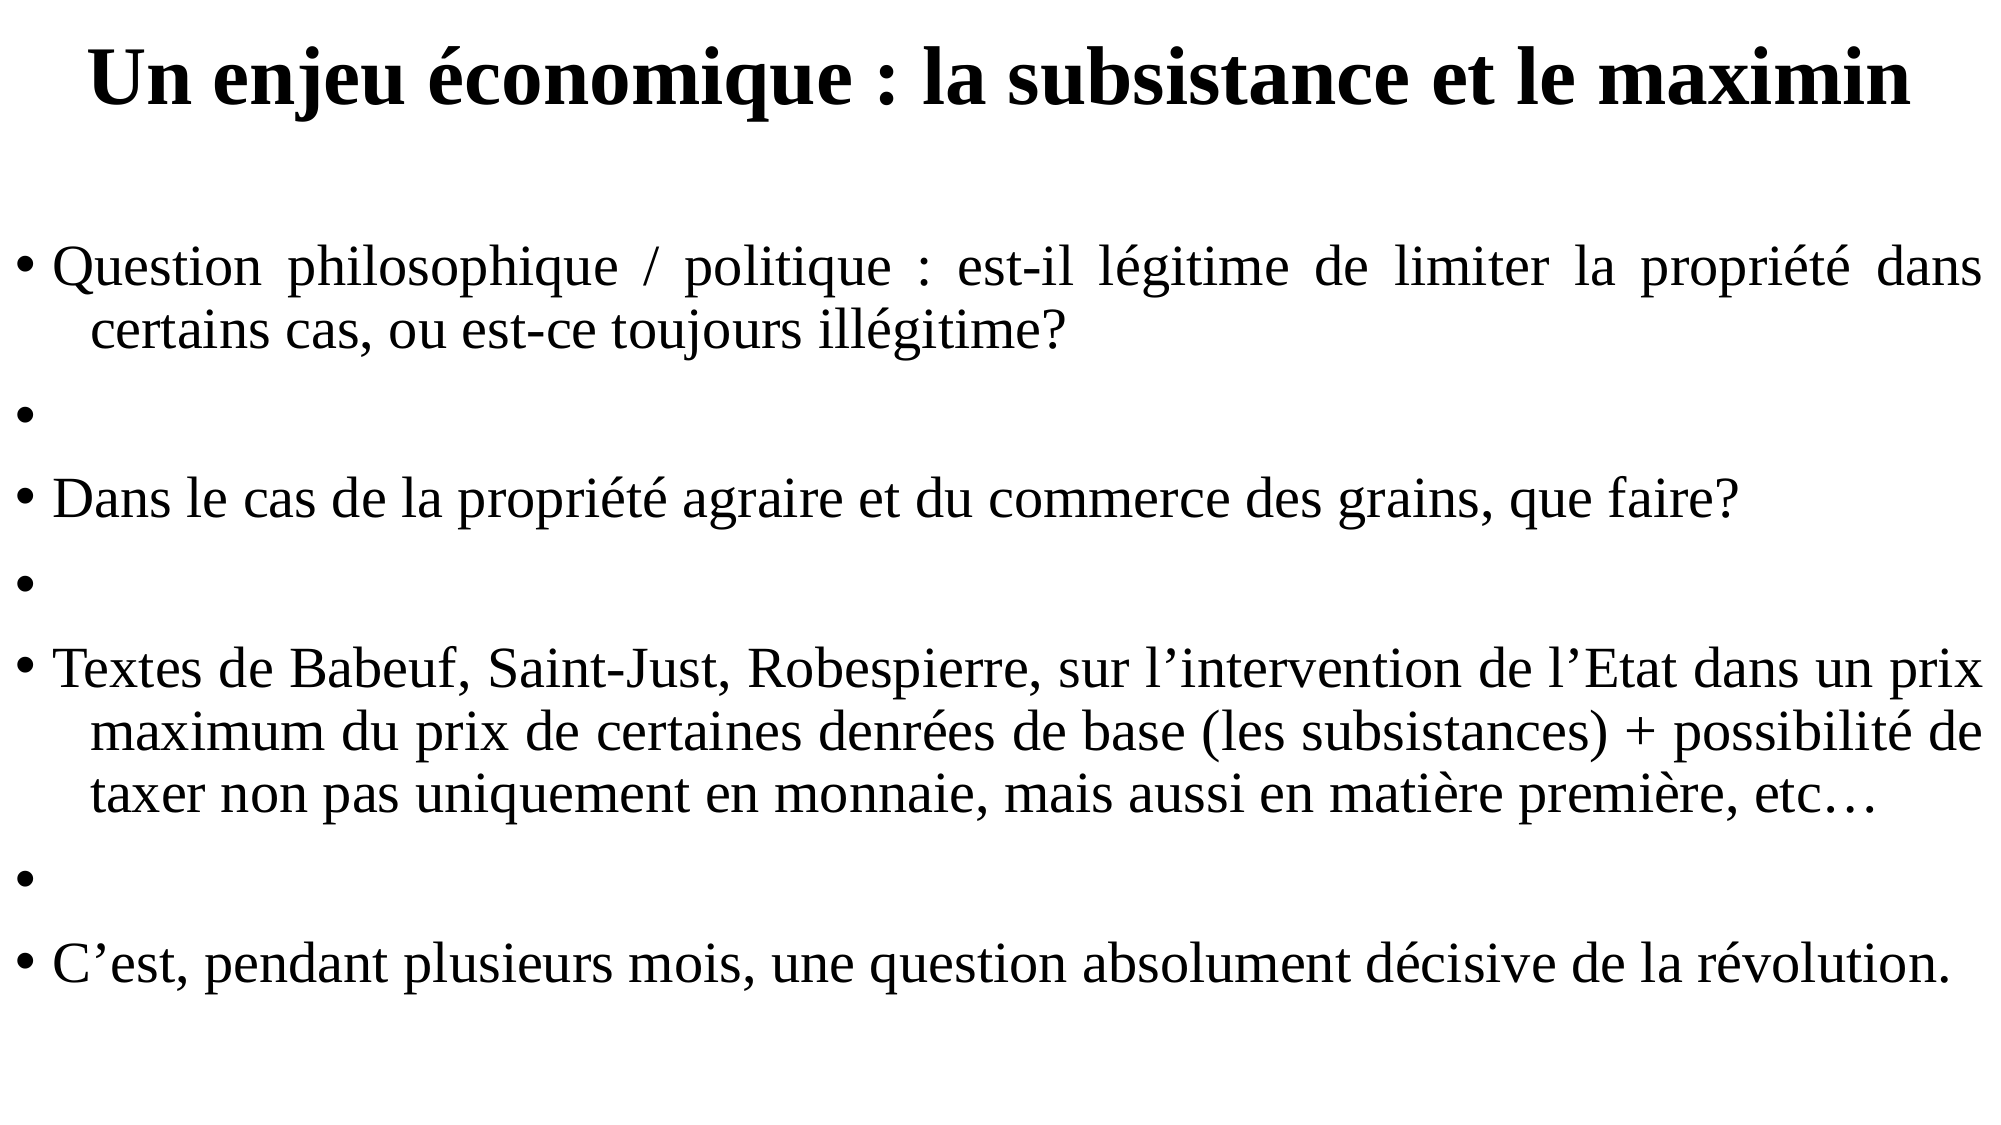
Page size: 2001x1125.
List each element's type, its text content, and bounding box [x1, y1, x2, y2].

title Un enjeu économique : la subsistance et le maximin [0, 3, 2000, 152]
list Question philosophique / politique : est-il légitime de limiter la propriété dans certains cas, ou est-ce toujours illégitime? Dans le cas de la propriété agraire et du commerce des grains, que faire? Textes de Babeuf, Saint-Just, Robespierre, sur l’intervention de l’Etat dans un prix maximum du prix de certaines denrées de base (les subsistances) + possibilité de taxer non pas uniquement en monnaie, mais aussi en matière première, etc… C’est, pendant plusieurs mois, une question absolument décisive de la révolution. [0, 227, 2000, 1122]
